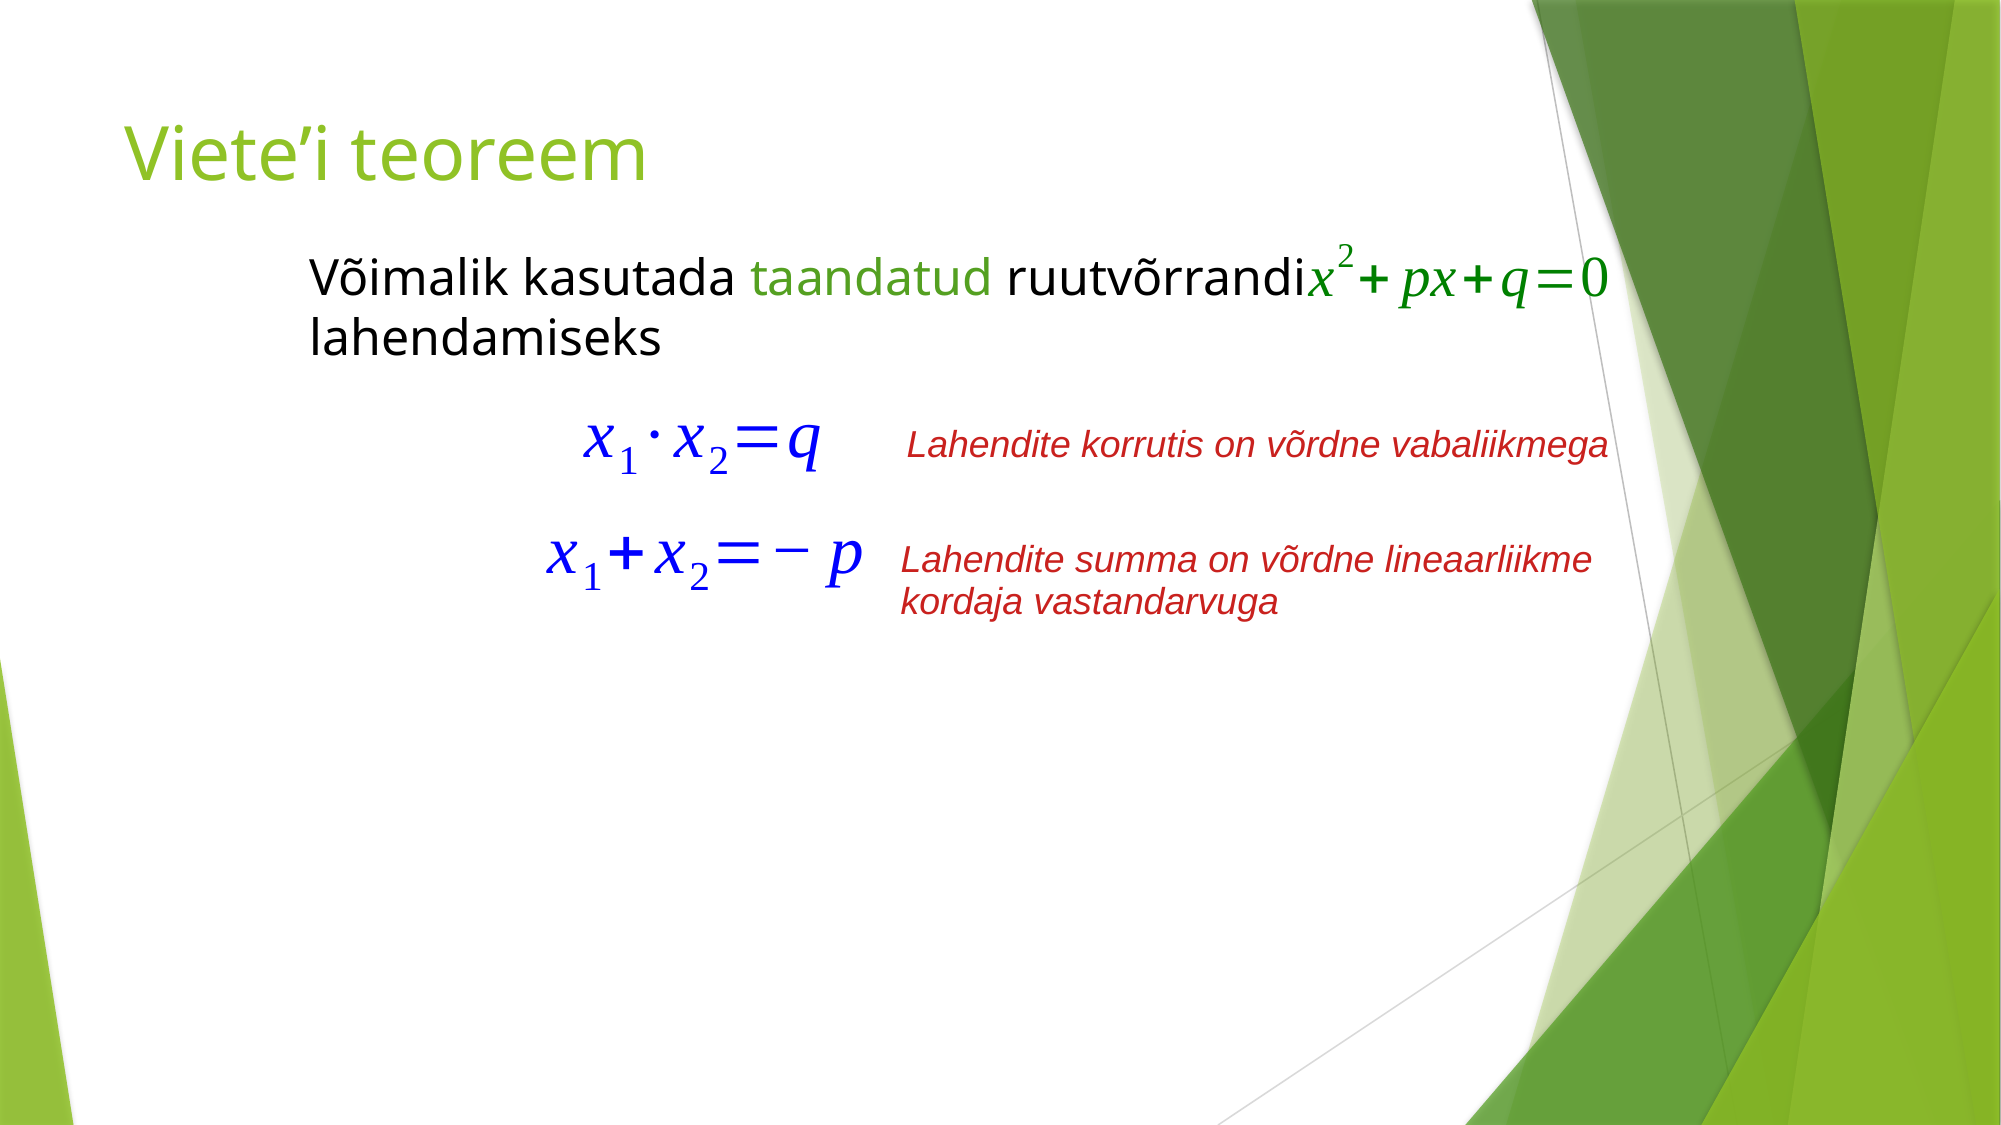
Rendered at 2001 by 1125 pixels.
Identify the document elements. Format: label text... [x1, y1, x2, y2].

title Viete’i teoreem [1334, 309, 1520, 315]
text_box Lahendite summa on võrdne lineaarliikme kordaja vastandarvuga [885, 531, 1608, 631]
chart [536, 512, 873, 599]
chart [1299, 236, 1617, 309]
text_box Võimalik kasutada taandatud ruutvõrrandi lahendamiseks [294, 237, 1334, 373]
text_box Lahendite korrutis on võrdne vabaliikmega [891, 415, 1625, 473]
chart [573, 396, 831, 483]
title Viete’i teoreem [109, 97, 1520, 315]
